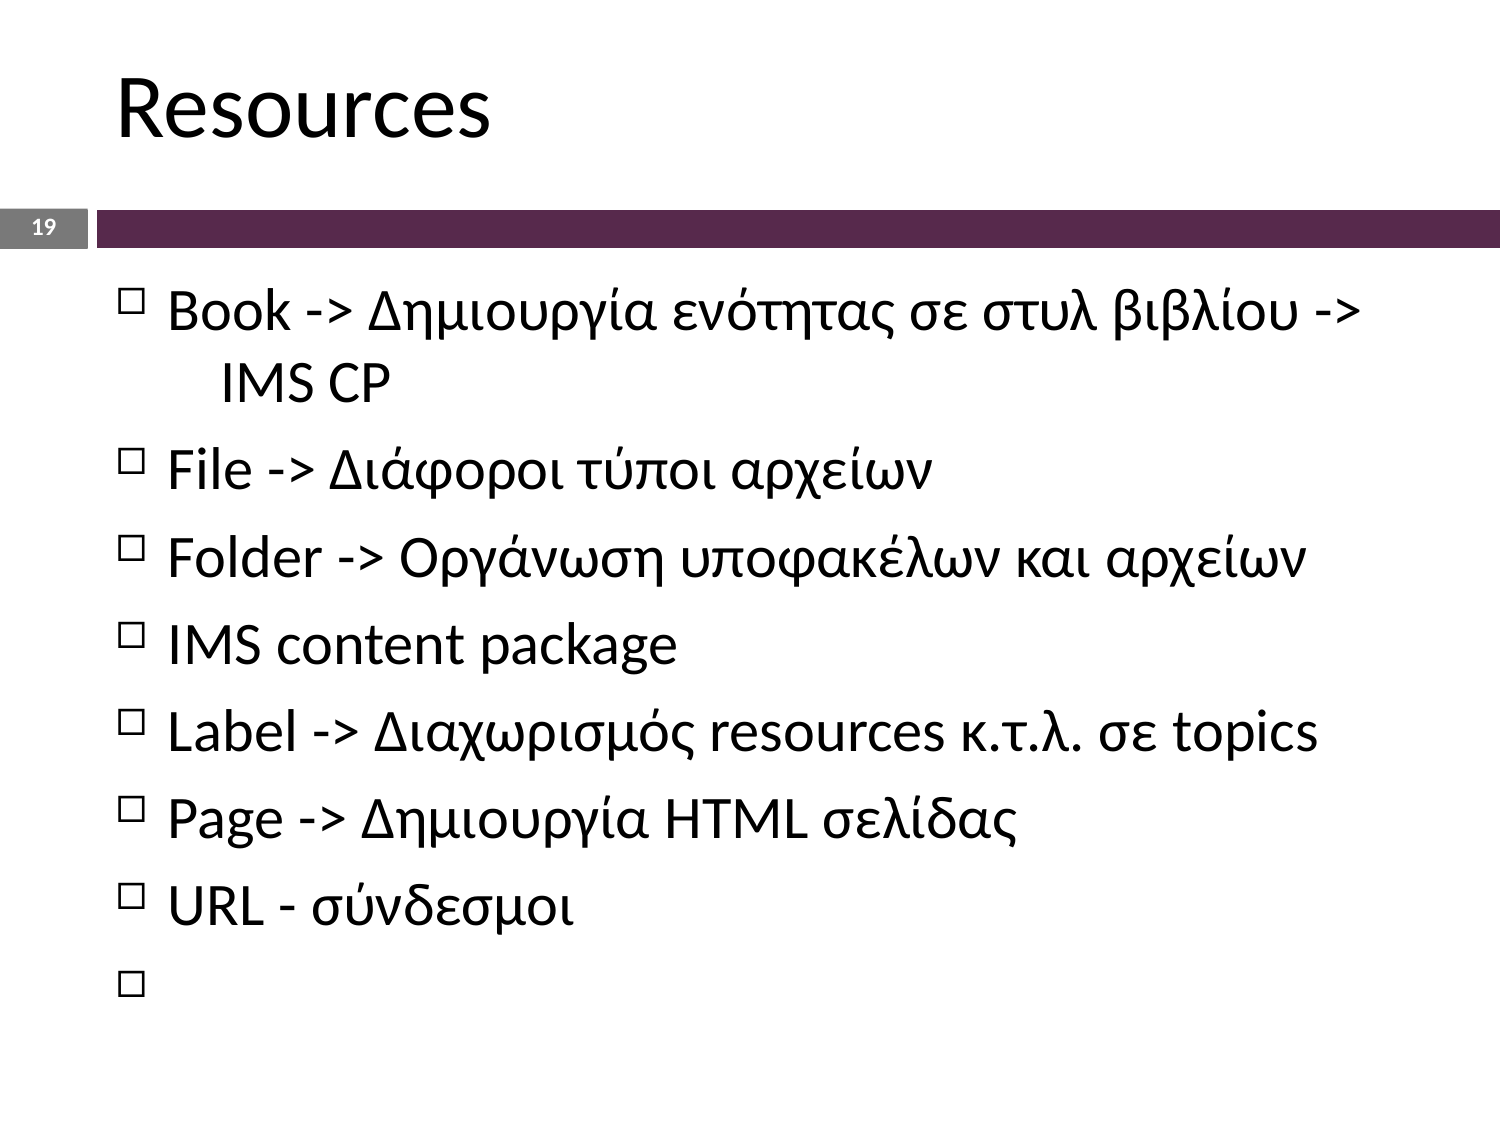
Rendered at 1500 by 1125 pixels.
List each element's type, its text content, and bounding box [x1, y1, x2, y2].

list Book -> Δημιουργία ενότητας σε στυλ βιβλίου -> IMS CP File -> Διάφοροι τύποι αρχείων Folder -> Οργάνωση υποφακέλων και αρχείων IMS content package Label -> Διαχωρισμός resources κ.τ.λ. σε topics Page -> Δημιουργία HTML σελίδας URL - σύνδεσμοι [100, 262, 1438, 1000]
title Resources [100, 19, 1438, 182]
text_box 19 [0, 208, 88, 249]
